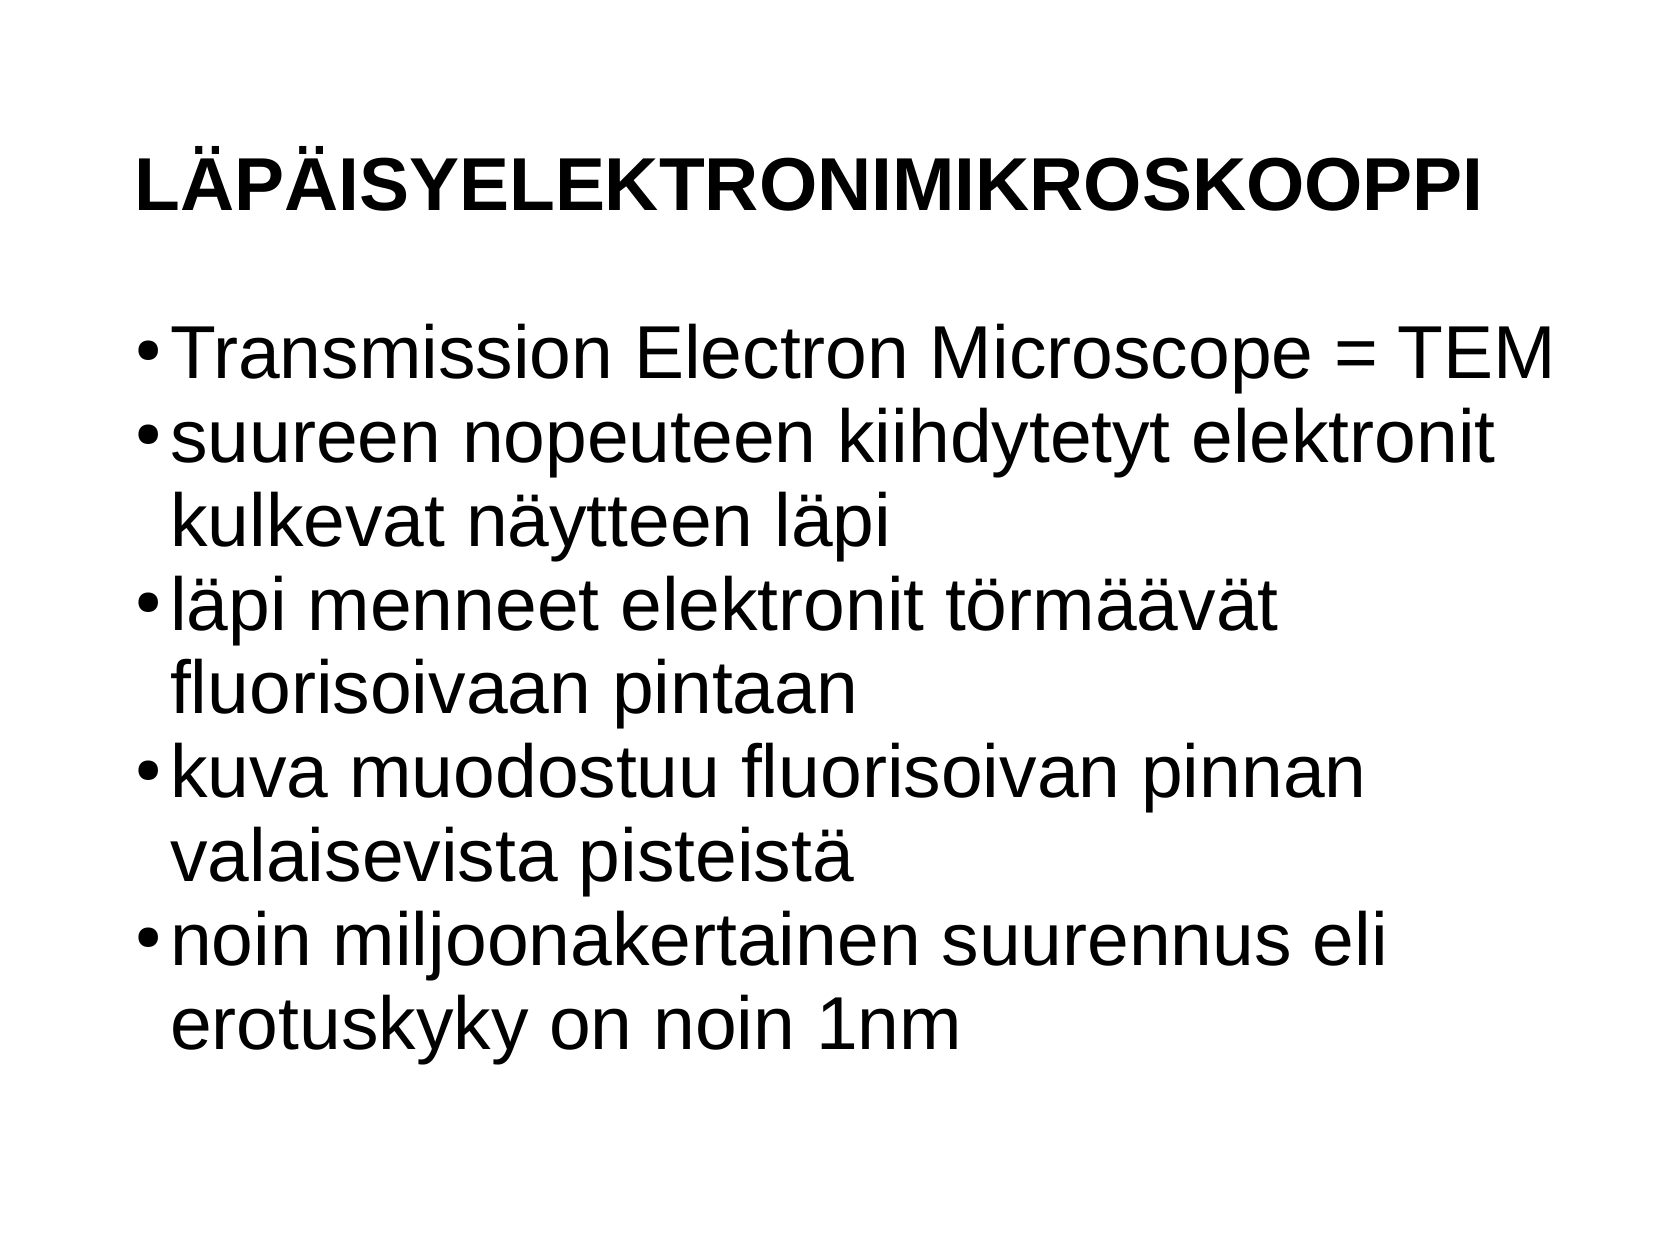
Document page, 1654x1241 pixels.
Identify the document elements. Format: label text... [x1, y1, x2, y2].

text_box LÄPÄISYELEKTRONIMIKROSKOOPPI Transmission Electron Microscope = TEM suureen nopeuteen kiihdytetyt elektronit kulkevat näytteen läpi läpi menneet elektronit törmäävät fluorisoivaan pintaan kuva muodostuu fluorisoivan pinnan valaisevista pisteistä noin miljoonakertainen suurennus eli erotuskyky on noin 1nm [119, 134, 1595, 1075]
